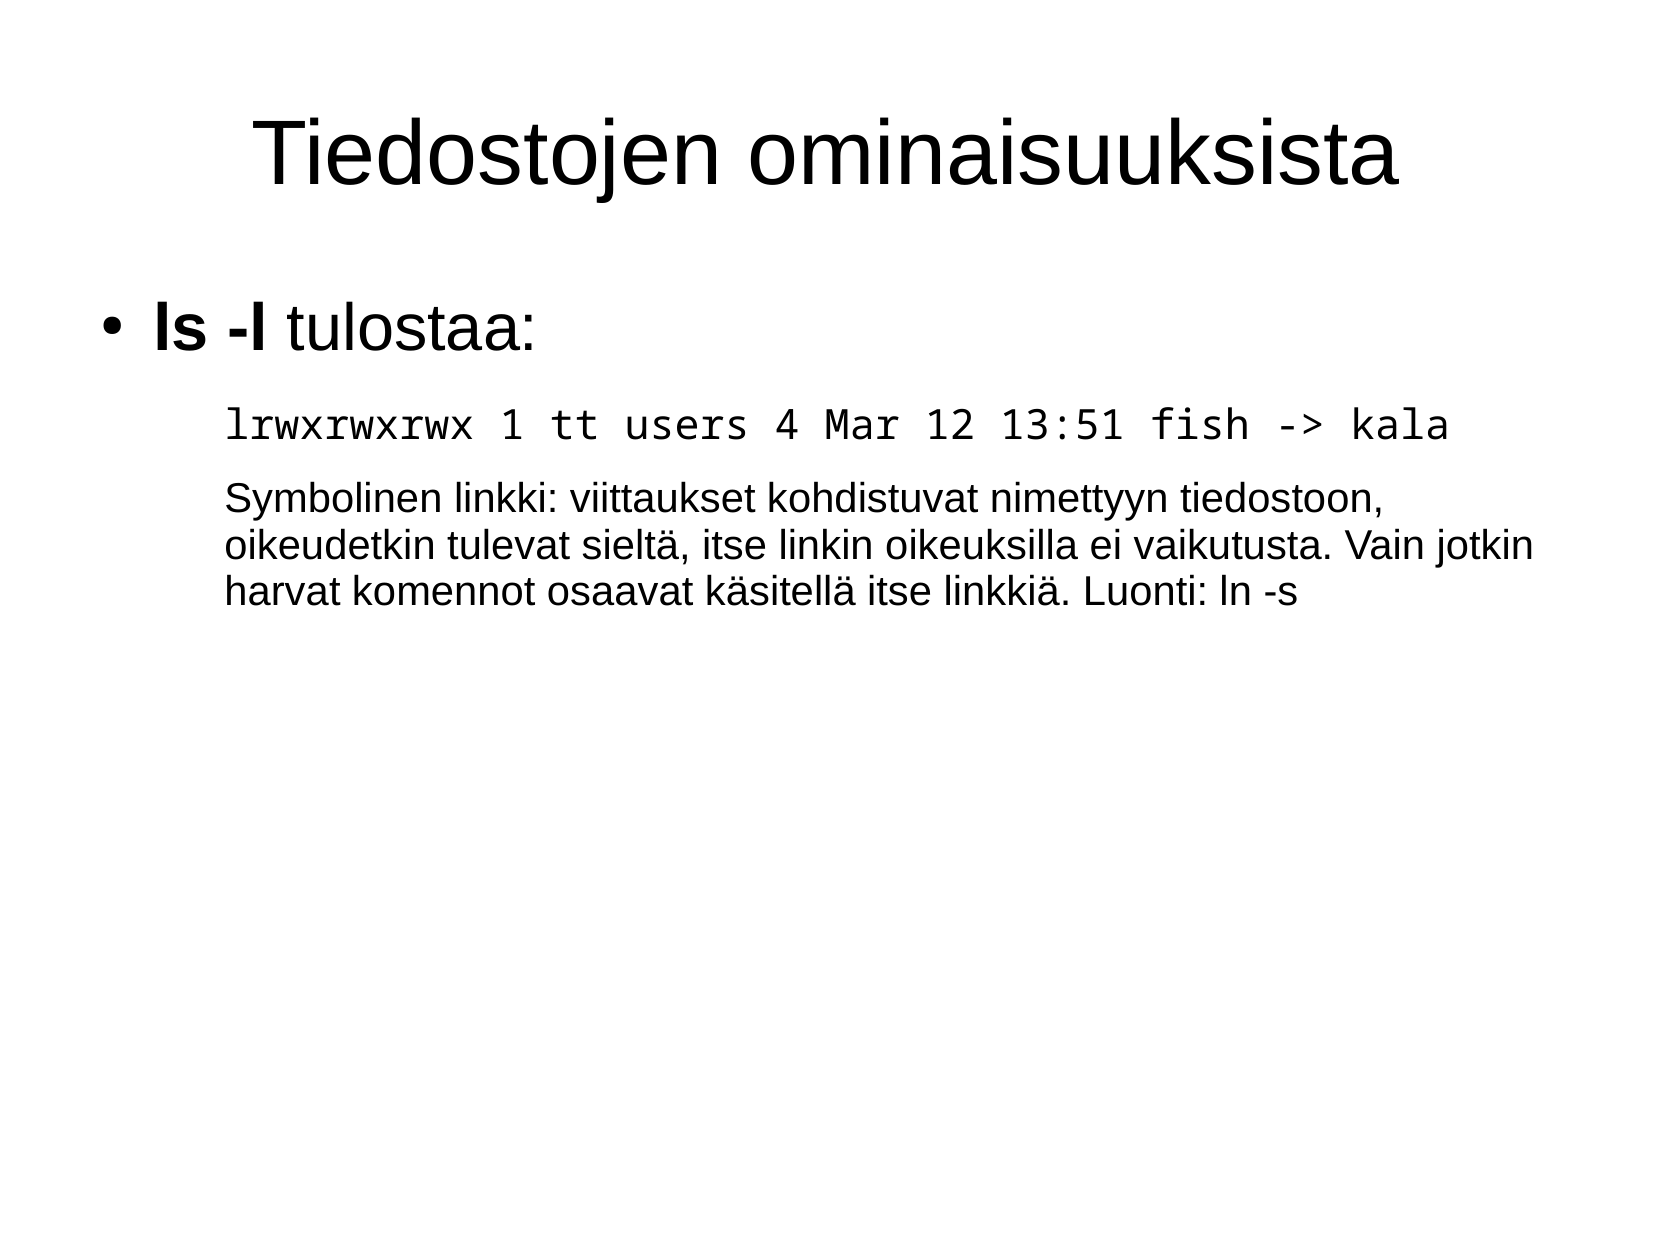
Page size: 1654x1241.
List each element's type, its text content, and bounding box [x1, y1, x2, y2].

title Tiedostojen ominaisuuksista [82, 49, 1571, 257]
list ls -l tulostaa: lrwxrwxrwx 1 tt users 4 Mar 12 13:51 fish -> kala Symbolinen linkki: viittaukset kohdistuvat nimettyyn tiedostoon, oikeudetkin tulevat sieltä, itse linkin oikeuksilla ei vaikutusta. Vain jotkin harvat komennot osaavat käsitellä itse linkkiä. Luonti: ln -s [82, 290, 1571, 1010]
